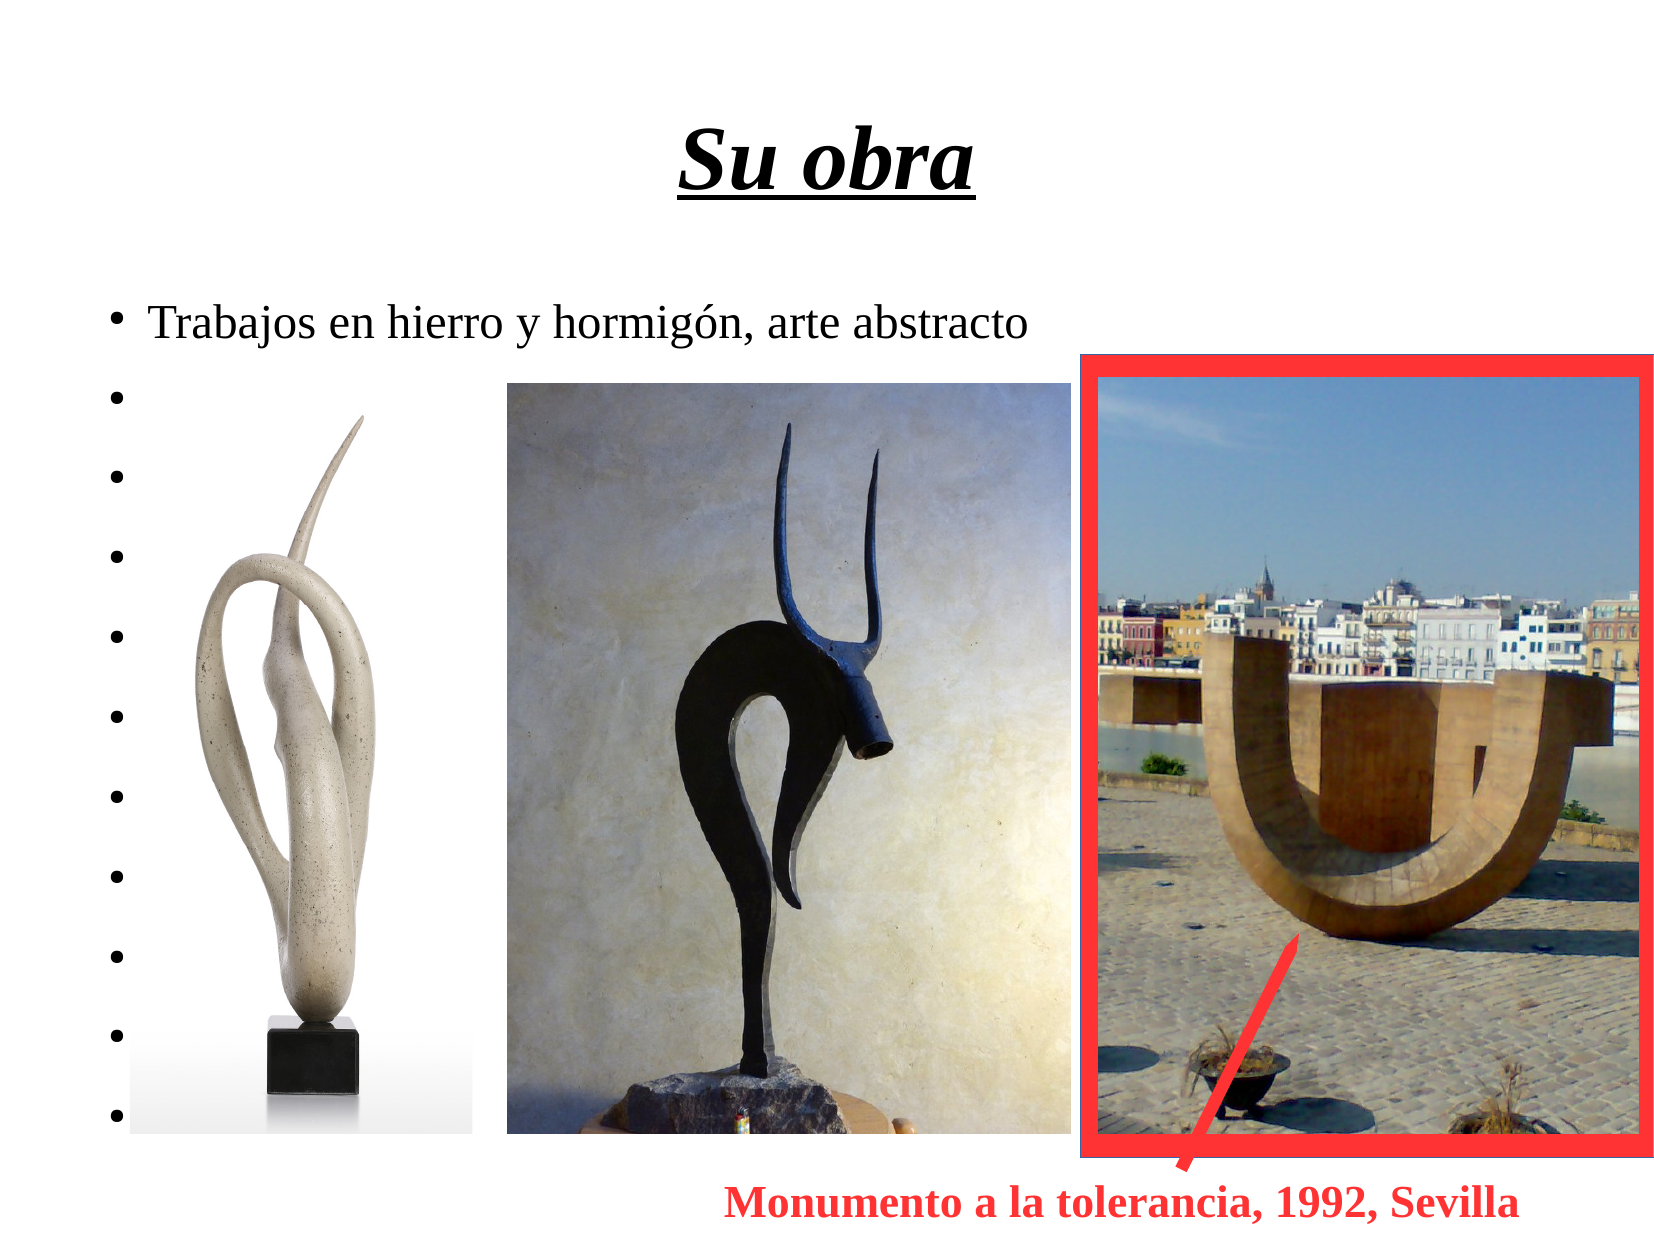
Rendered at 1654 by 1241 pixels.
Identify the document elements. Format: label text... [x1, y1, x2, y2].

title Su obra [82, 49, 1571, 257]
text_box Monumento a la tolerancia, 1992, Sevilla [649, 1169, 1595, 1241]
picture [1595, 377, 1639, 1134]
text_box [1595, 354, 1654, 1158]
list Trabajos en hierro y hormigón, arte abstracto ¿Cual es la escultura de Chillida ? [82, 290, 1595, 1217]
